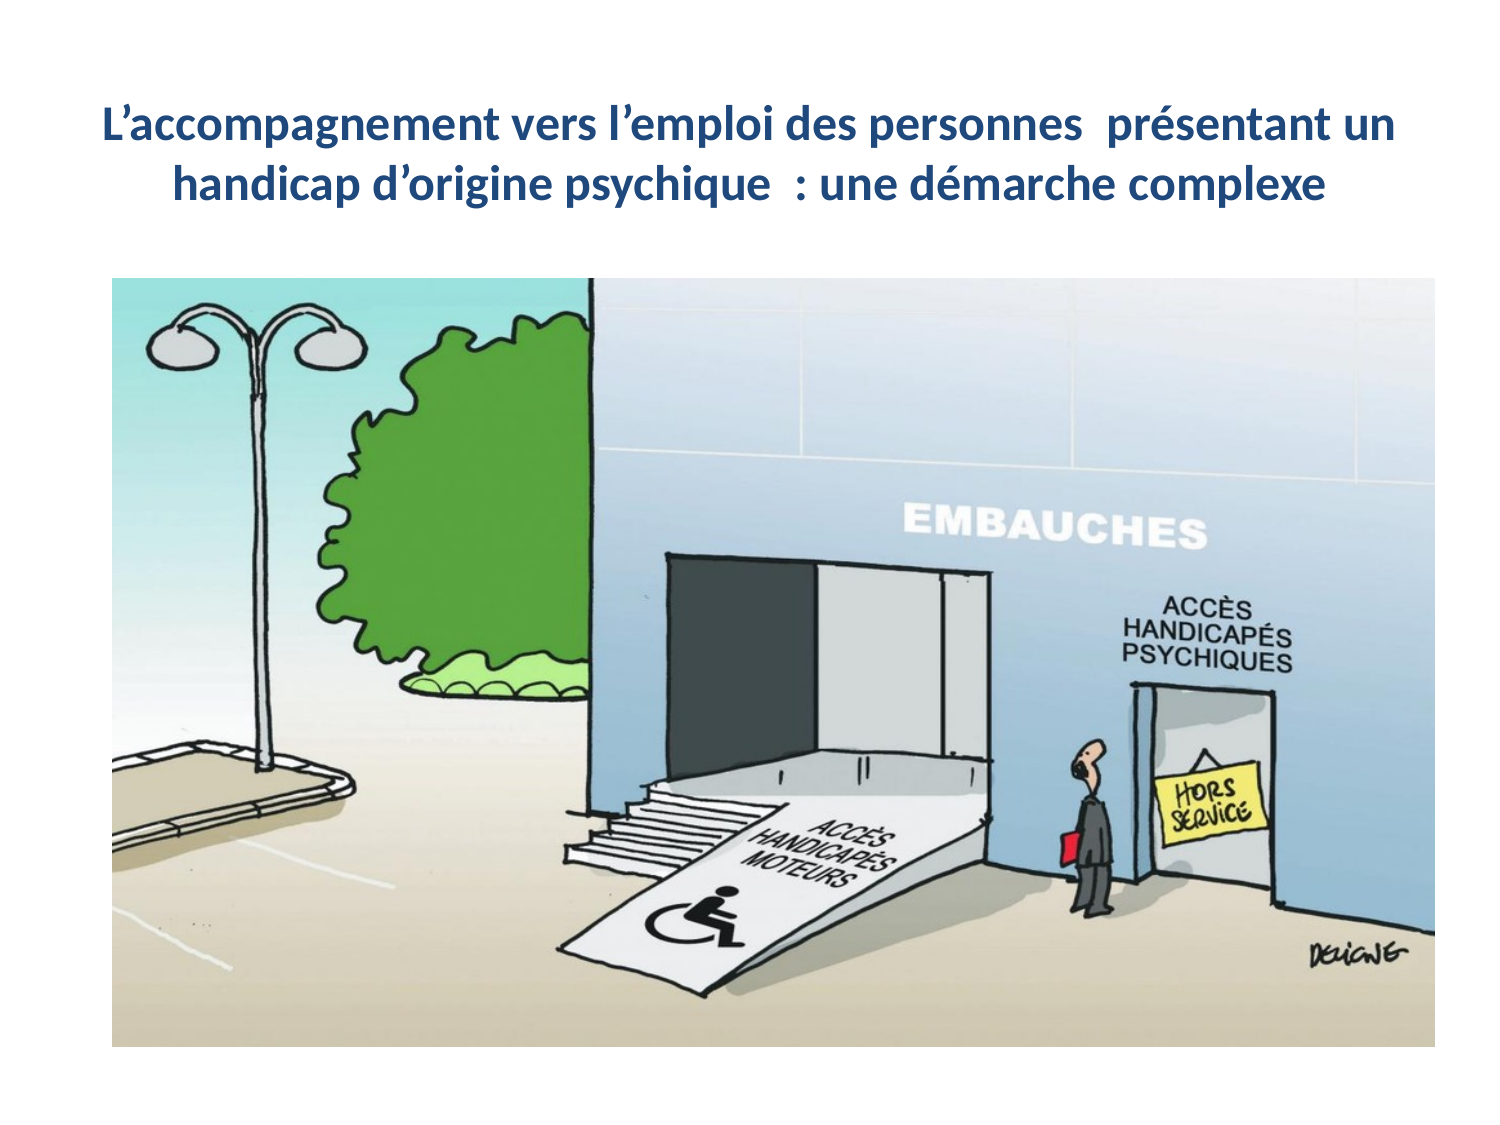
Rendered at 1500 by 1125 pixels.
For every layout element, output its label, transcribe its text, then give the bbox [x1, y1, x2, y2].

picture [112, 278, 1435, 1047]
title L’accompagnement vers l’emploi des personnes présentant un handicap d’origine psychique : une démarche complexe [75, 45, 1425, 256]
